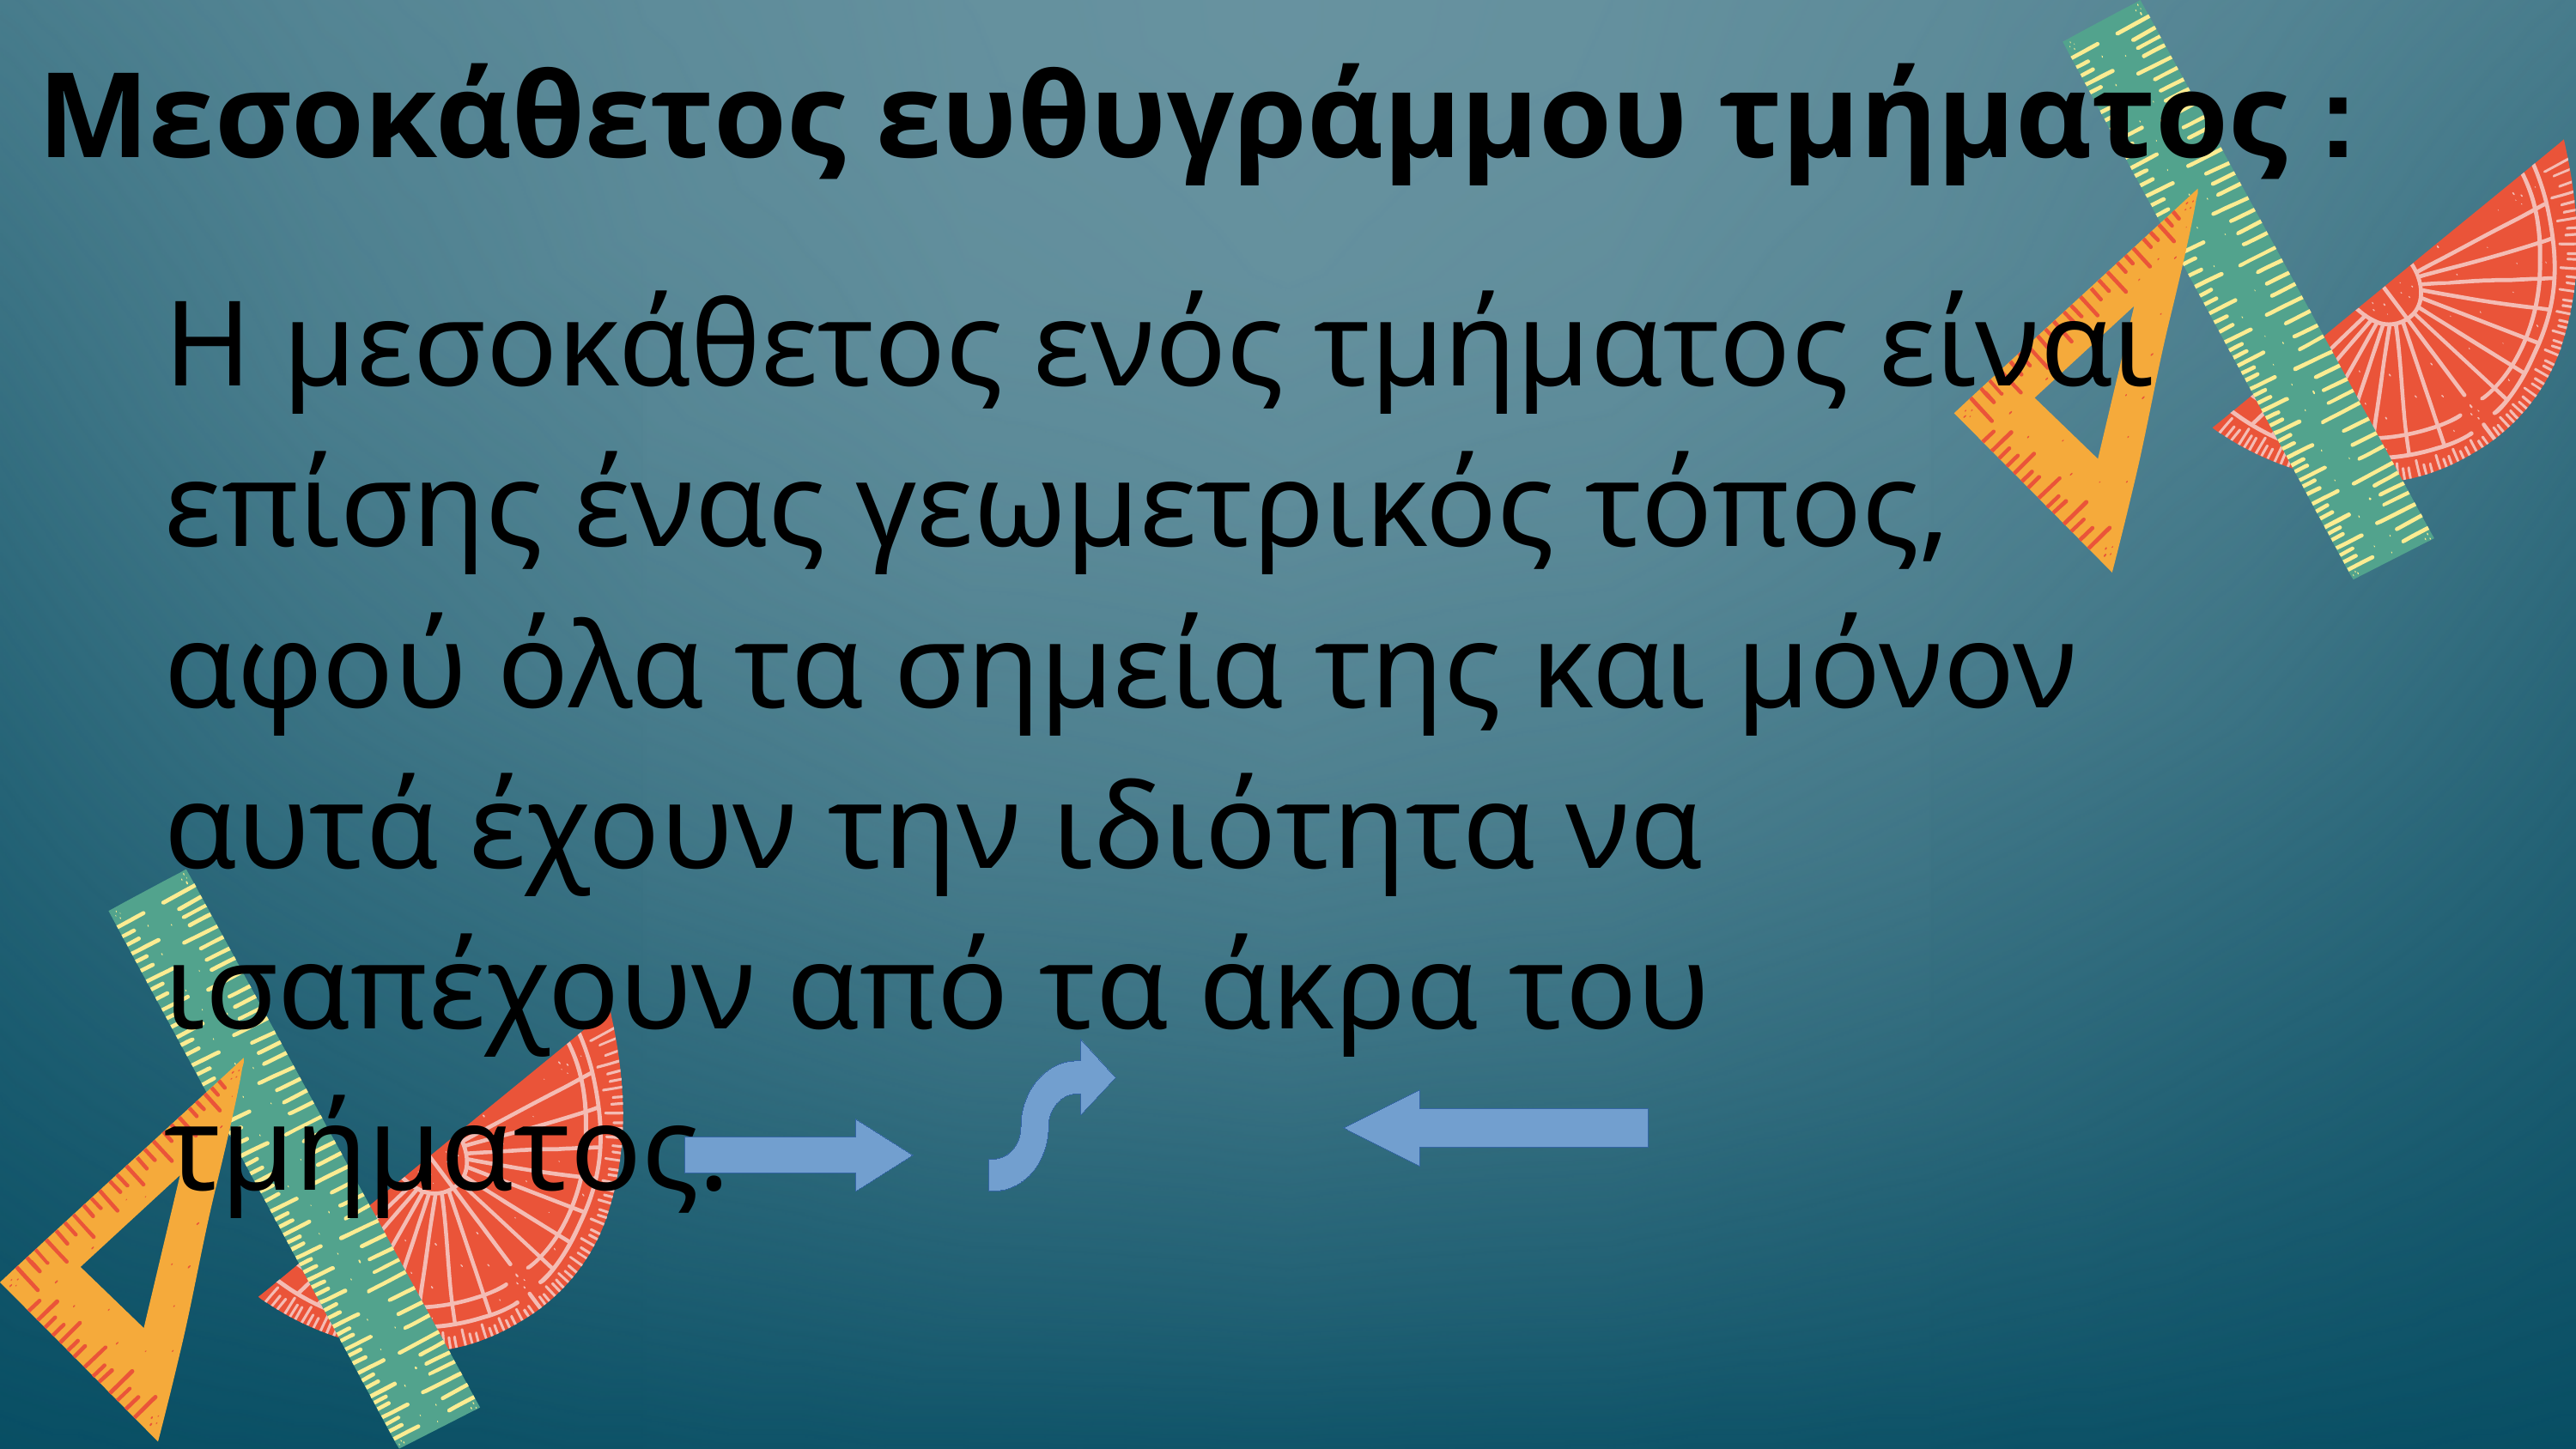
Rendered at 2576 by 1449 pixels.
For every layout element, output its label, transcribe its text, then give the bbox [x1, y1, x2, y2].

text_box Μεσοκάθετος ευθυγράμμου τμήματος : [25, 25, 2384, 182]
text_box Η μεσοκάθετος ενός τμήματος είναι επίσης ένας γεωμετρικός τόπος, αφού όλα τα σημεία της και μόνον αυτά έχουν την ιδιότητα να ισαπέχουν από τα άκρα του τμήματος. [152, 253, 2232, 1141]
text_box [0, 0, 2576, 1449]
